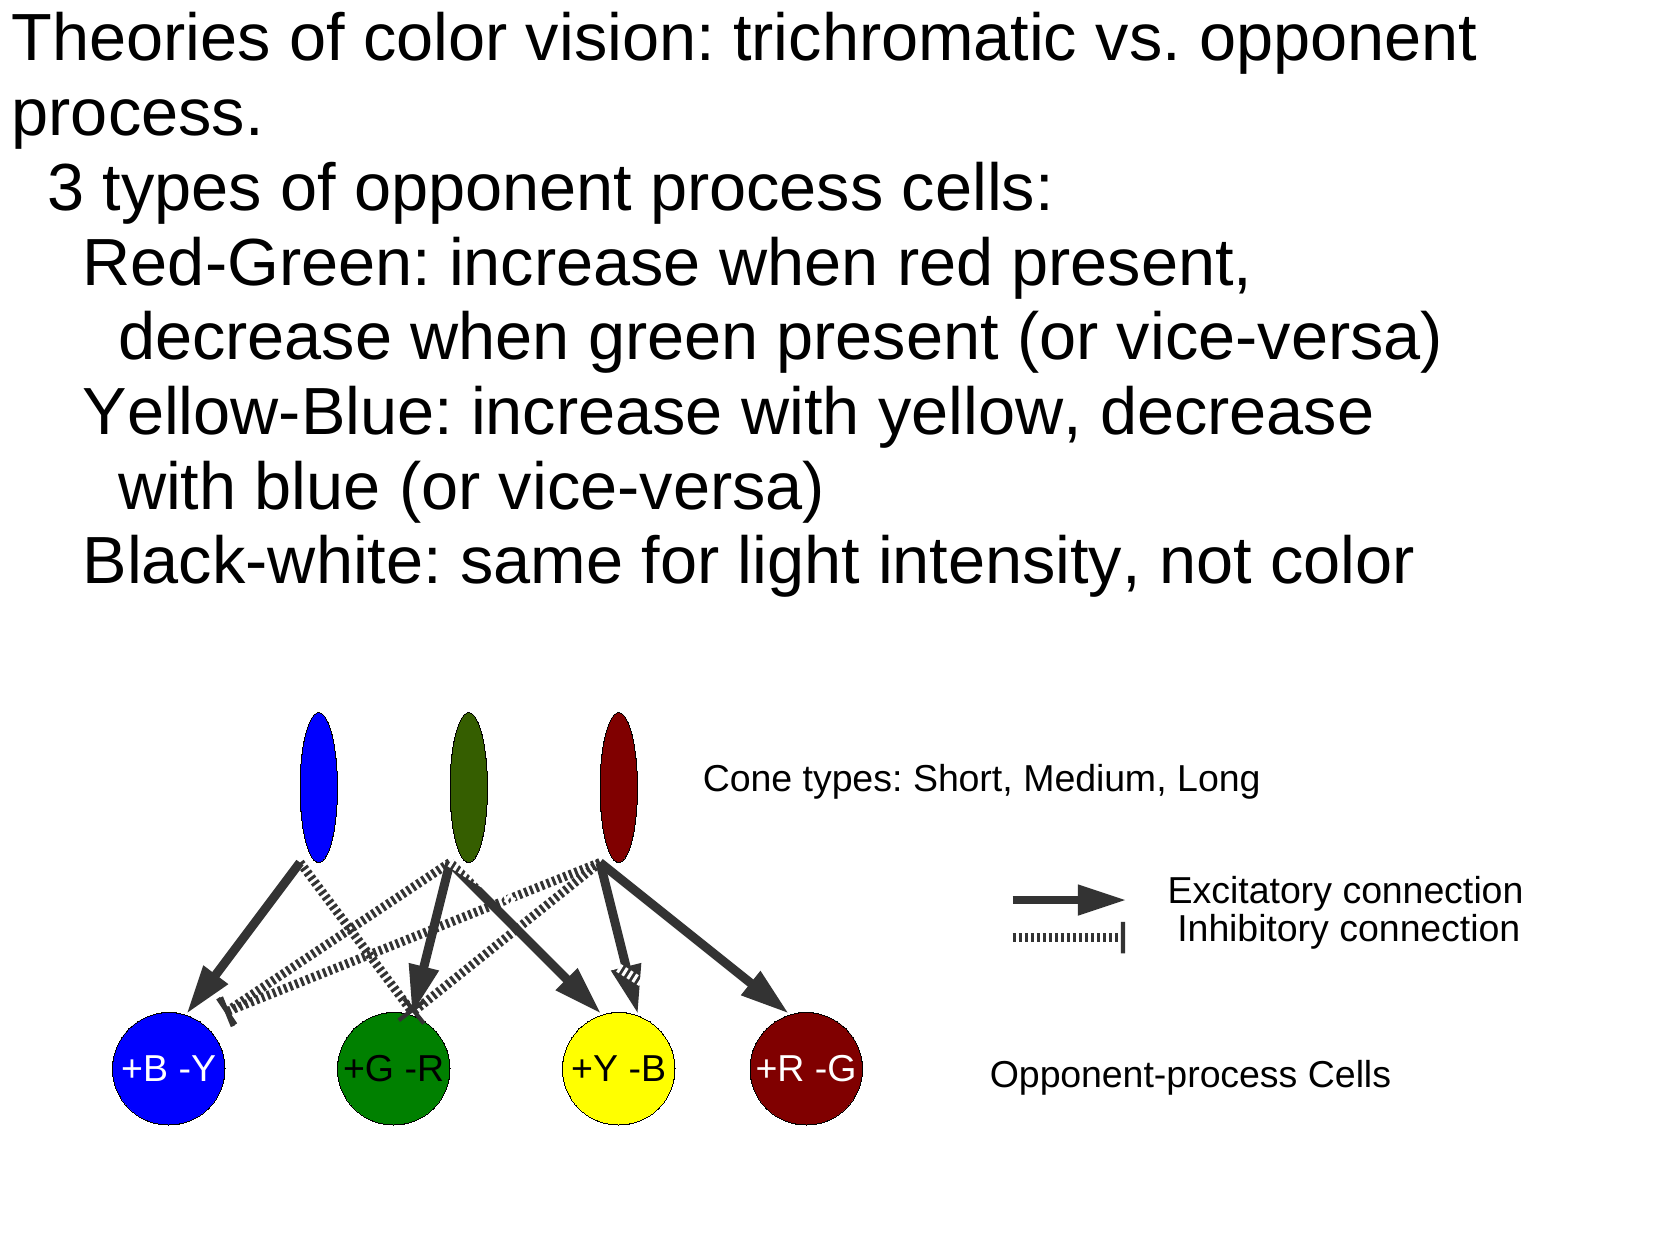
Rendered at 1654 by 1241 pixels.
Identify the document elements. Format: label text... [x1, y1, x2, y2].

text_box [450, 712, 488, 863]
text_box +B -Y [112, 1012, 226, 1126]
text_box Excitatory connection [1152, 862, 1538, 920]
text_box +Y -B [562, 1012, 676, 1126]
text_box +G -R [337, 1012, 451, 1126]
text_box Inhibitory connection [1162, 900, 1535, 957]
text_box +R -G [750, 1012, 863, 1126]
text_box [600, 712, 638, 863]
subtitle Theories of color vision: trichromatic vs. opponent process. 3 types of opponent process cells: Red-Green: increase when red present, decrease when green present (or vice-versa) Yellow-Blue: increase with yellow, decrease with blue (or vice-versa) Black-white: same for light intensity, not color [11, 0, 1501, 599]
text_box [300, 712, 338, 863]
text_box Cone types: Short, Medium, Long [688, 750, 1276, 807]
text_box Opponent-process Cells [975, 1045, 1406, 1103]
